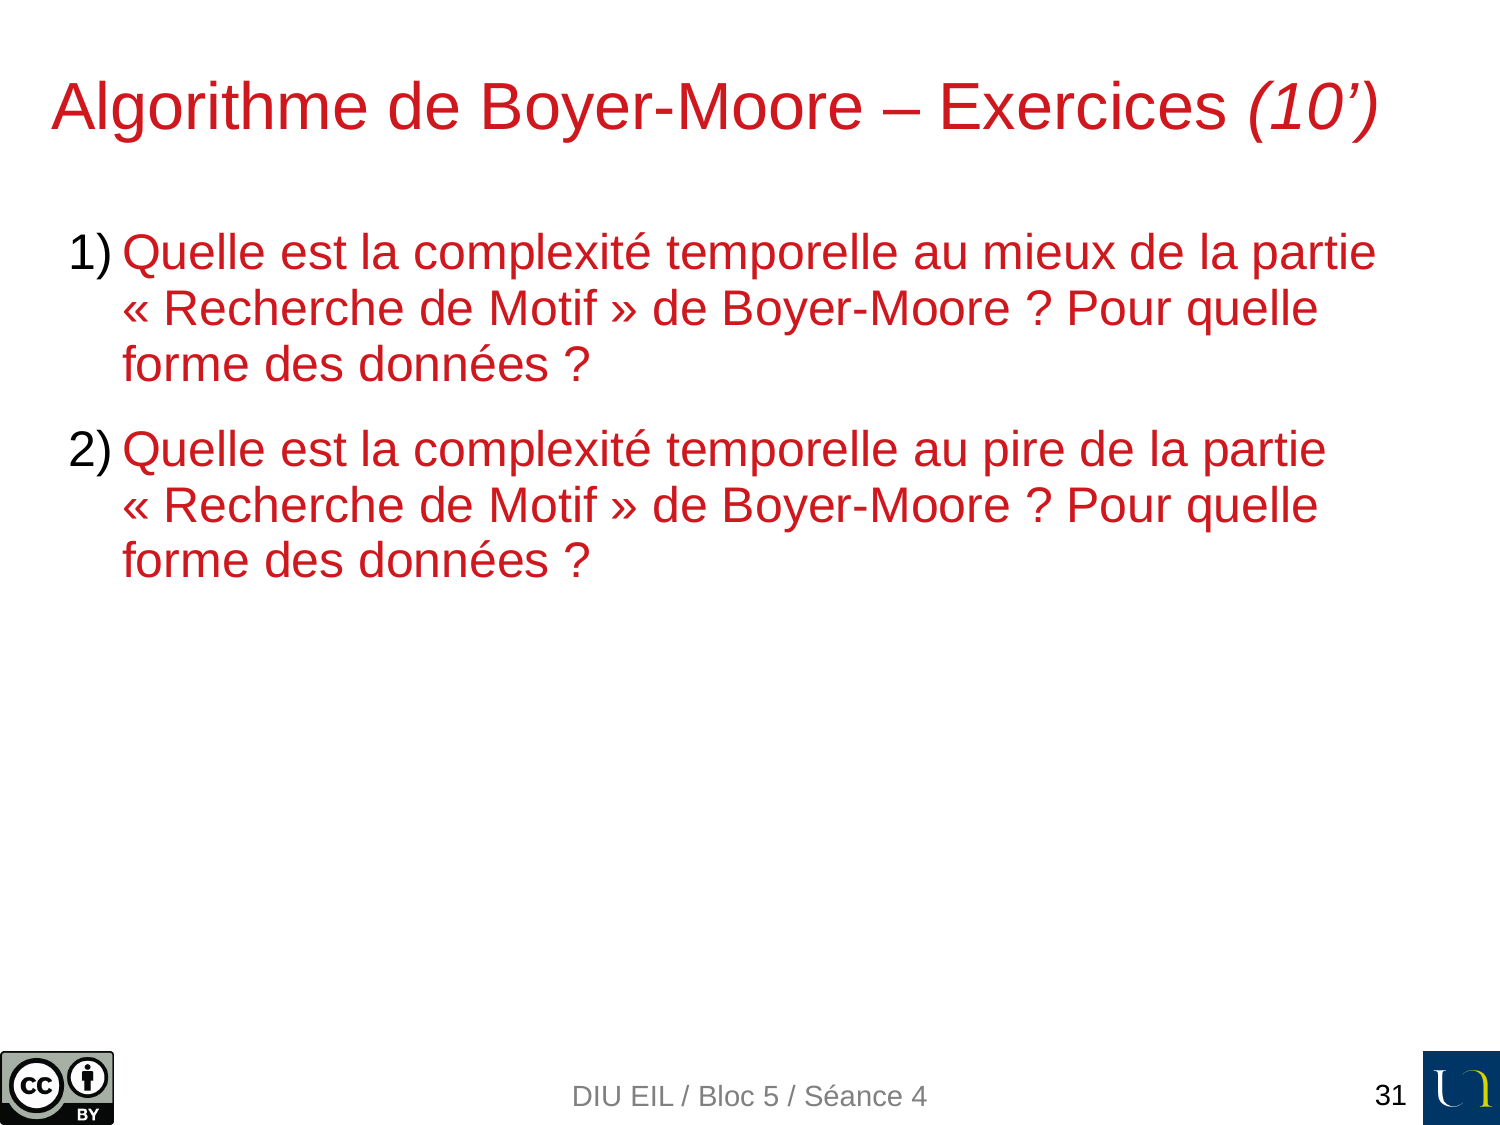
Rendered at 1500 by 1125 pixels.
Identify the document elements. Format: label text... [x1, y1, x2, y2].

title Algorithme de Boyer-Moore – Exercices (10’) [51, 44, 1449, 170]
list Quelle est la complexité temporelle au mieux de la partie « Recherche de Motif » de Boyer-Moore ? Pour quelle forme des données ? Quelle est la complexité temporelle au pire de la partie « Recherche de Motif » de Boyer-Moore ? Pour quelle forme des données ? [51, 224, 1449, 1052]
picture [0, 1051, 114, 1125]
picture [1417, 1051, 1500, 1125]
